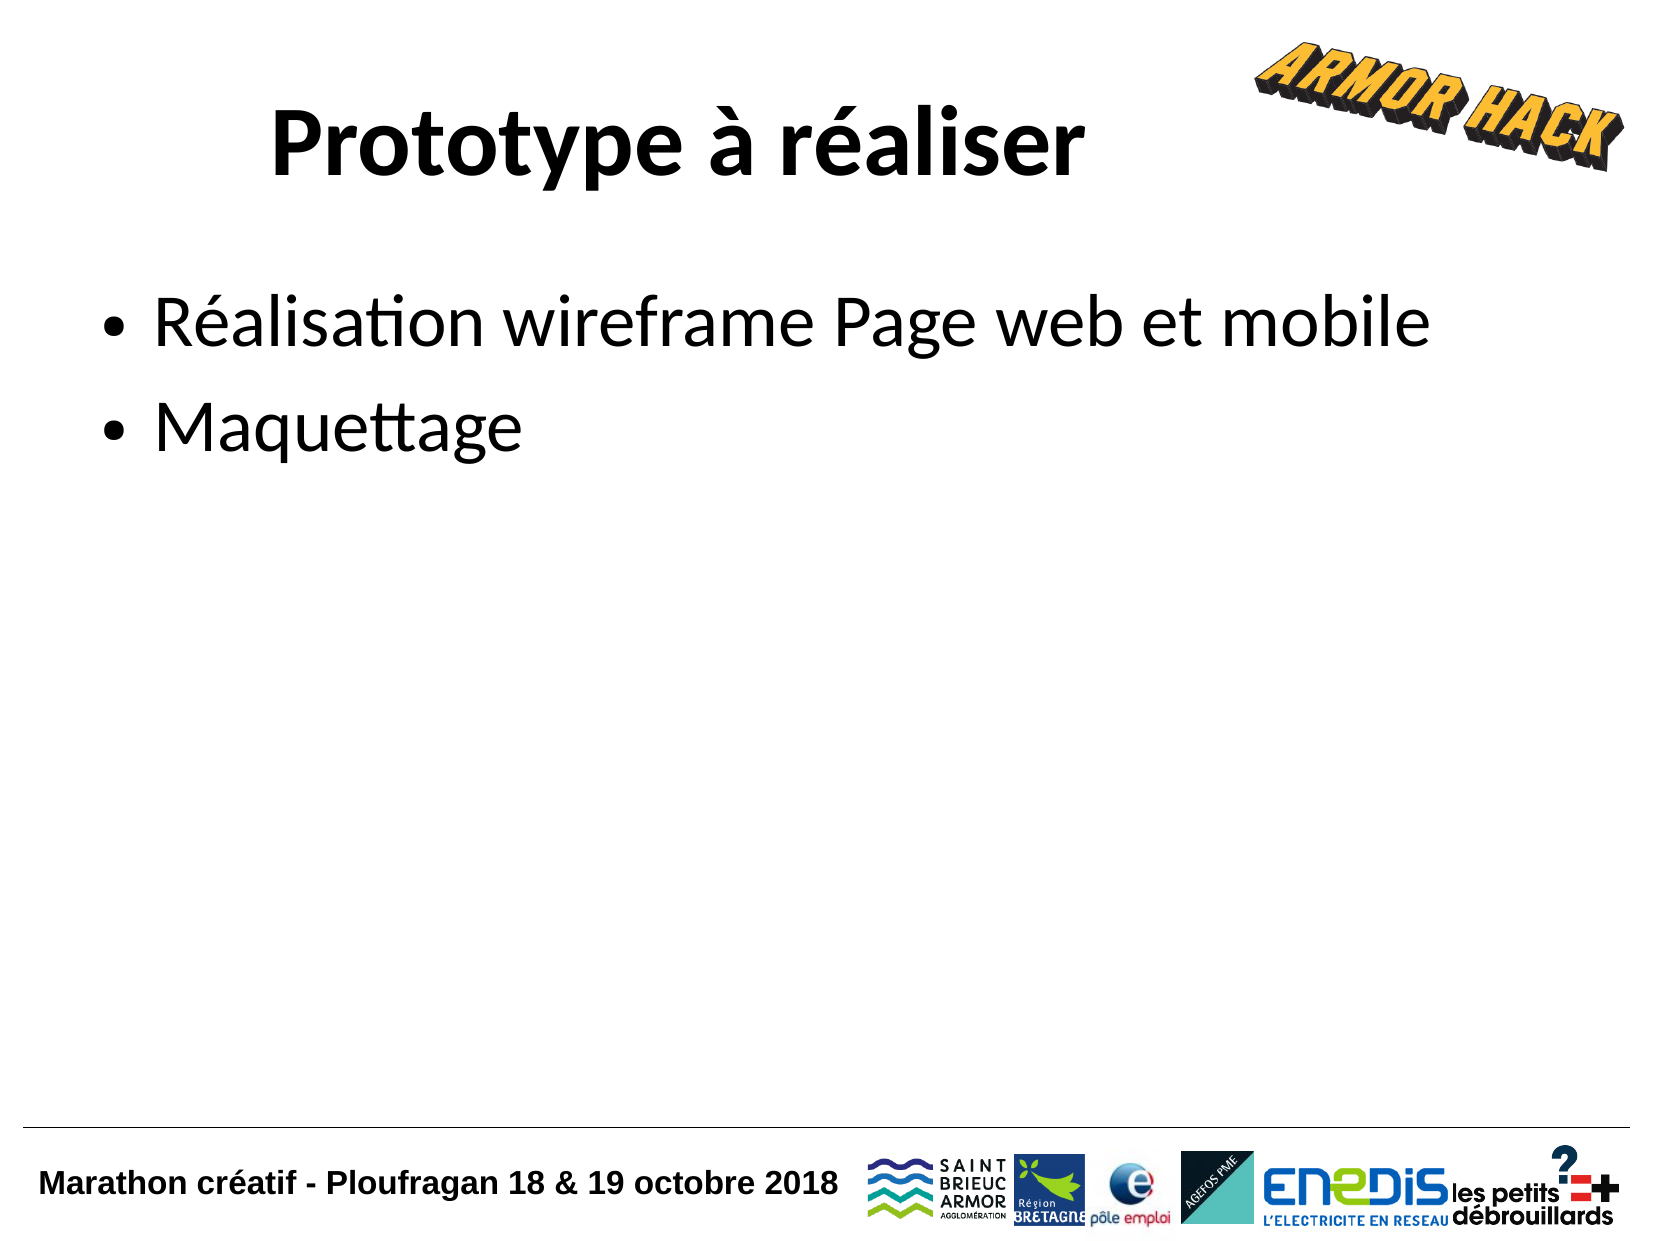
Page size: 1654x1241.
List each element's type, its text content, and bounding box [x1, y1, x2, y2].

title Prototype à réaliser [11, 47, 1347, 255]
picture [1248, 35, 1630, 178]
list Réalisation wireframe Page web et mobile Maquettage [82, 290, 1571, 1109]
text_box Marathon créatif - Ploufragan 18 & 19 octobre 2018 [23, 1157, 866, 1210]
picture [866, 1149, 1176, 1241]
picture [1181, 1151, 1254, 1225]
picture [1259, 1145, 1619, 1241]
